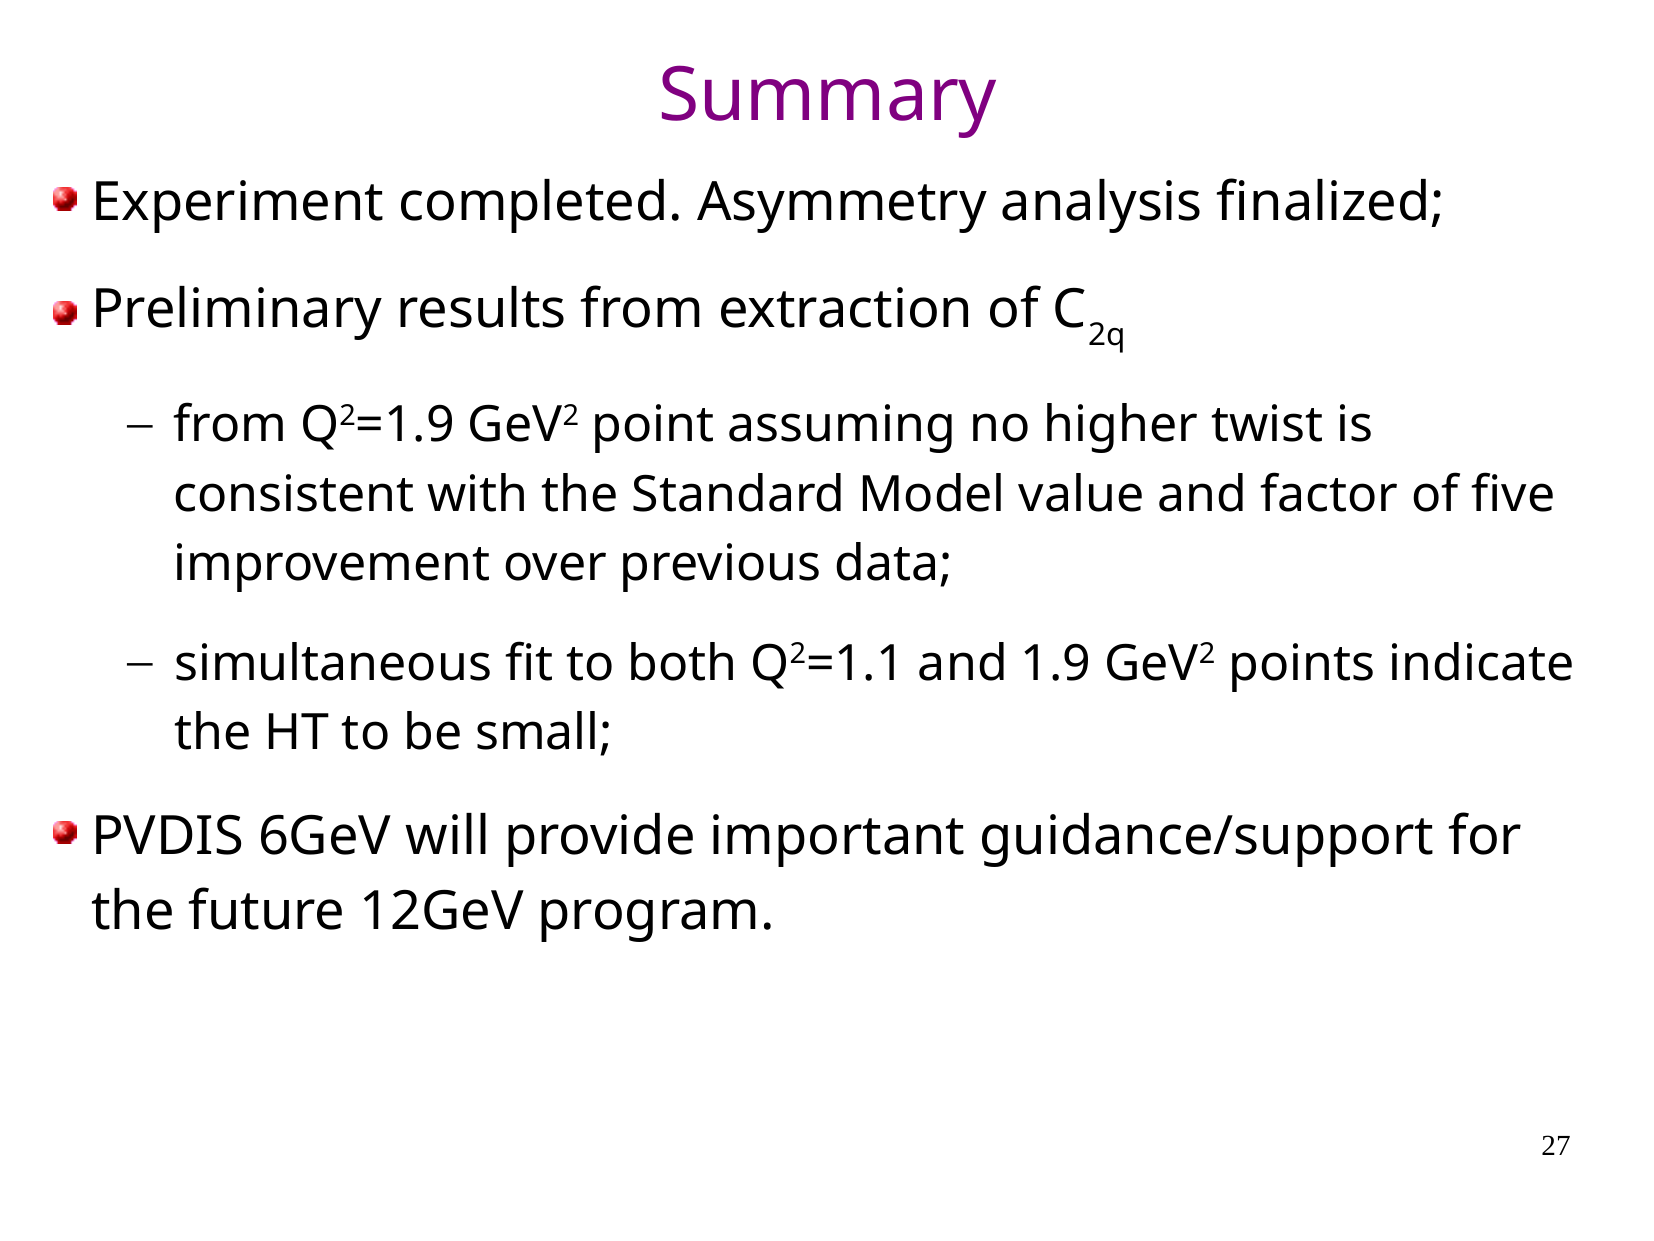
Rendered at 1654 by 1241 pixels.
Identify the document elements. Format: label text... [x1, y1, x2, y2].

picture [53, 301, 77, 325]
picture [53, 187, 77, 211]
text_box Summary [134, 19, 1522, 148]
picture [53, 821, 77, 844]
text_box Experiment completed. Asymmetry analysis finalized; Preliminary results from extraction of C2q from Q2=1.9 GeV2 point assuming no higher twist is consistent with the Standard Model value and factor of five improvement over previous data; simultaneous fit to both Q2=1.1 and 1.9 GeV2 points indicate the HT to be small; PVDIS 6GeV will provide important guidance/support for the future 12GeV program. [37, 148, 1613, 1051]
